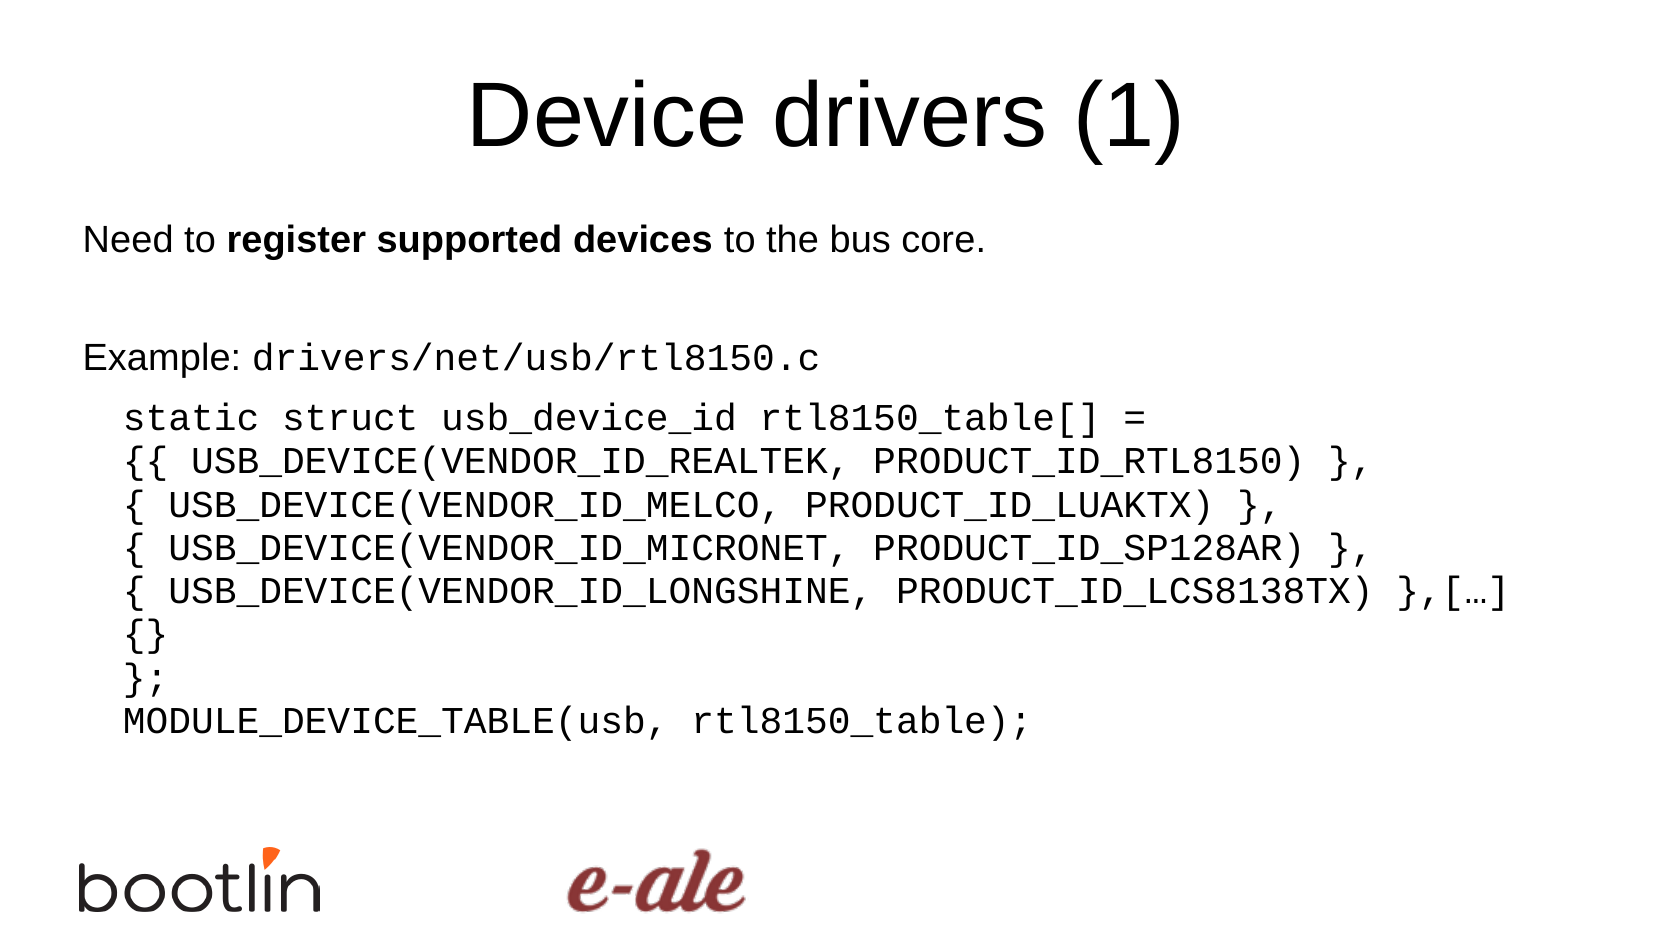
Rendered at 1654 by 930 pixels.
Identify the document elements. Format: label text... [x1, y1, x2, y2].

picture [79, 847, 320, 912]
picture [565, 847, 749, 915]
list Need to register supported devices to the bus core. Example: drivers/net/usb/rtl8150.c static struct usb_device_id rtl8150_table[] = {{ USB_DEVICE(VENDOR_ID_REALTEK, PRODUCT_ID_RTL8150) },{ USB_DEVICE(VENDOR_ID_MELCO, PRODUCT_ID_LUAKTX) },{ USB_DEVICE(VENDOR_ID_MICRONET, PRODUCT_ID_SP128AR) },{ USB_DEVICE(VENDOR_ID_LONGSHINE, PRODUCT_ID_LCS8138TX) },[…] {} }; MODULE_DEVICE_TABLE(usb, rtl8150_table); [82, 217, 1571, 757]
title Device drivers (1) [82, 37, 1571, 193]
